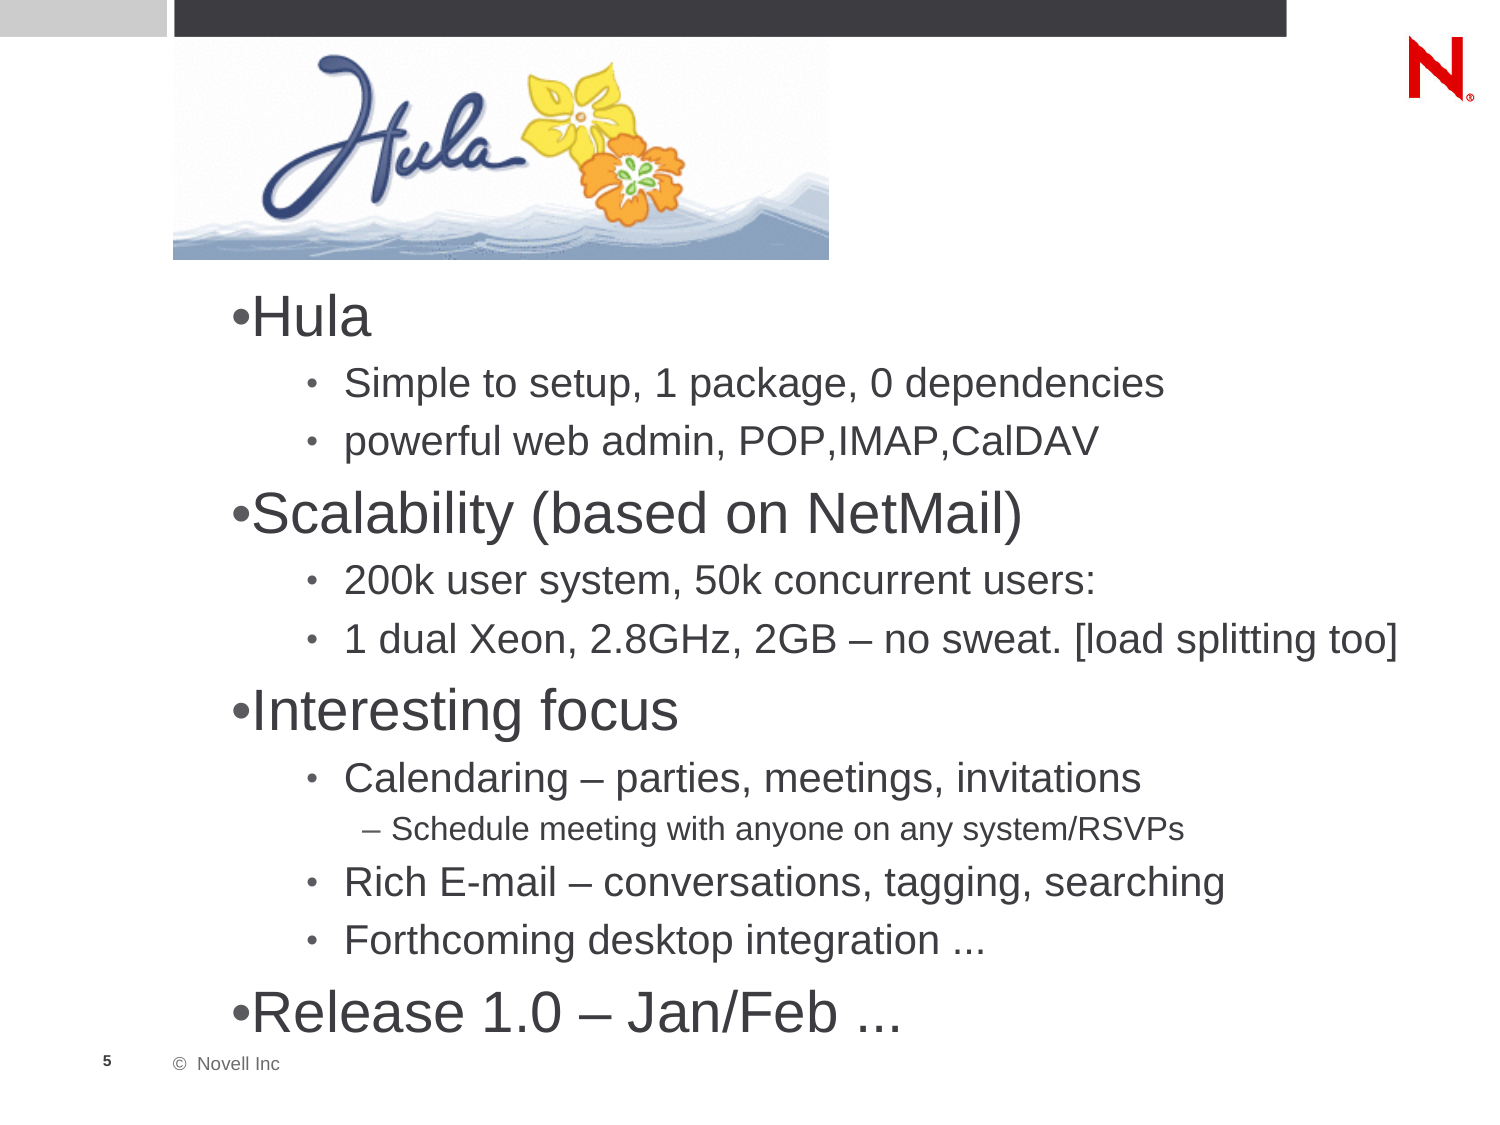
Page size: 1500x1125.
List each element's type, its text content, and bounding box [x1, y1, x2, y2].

picture [173, 37, 829, 260]
list Hula Simple to setup, 1 package, 0 dependencies powerful web admin, POP,IMAP,CalDAV Scalability (based on NetMail) 200k user system, 50k concurrent users: 1 dual Xeon, 2.8GHz, 2GB – no sweat. [load splitting too] Interesting focus Calendaring – parties, meetings, invitations Schedule meeting with anyone on any system/RSVPs Rich E-mail – conversations, tagging, searching Forthcoming desktop integration ... Release 1.0 – Jan/Feb ... [231, 267, 1444, 1050]
picture [1404, 32, 1477, 105]
